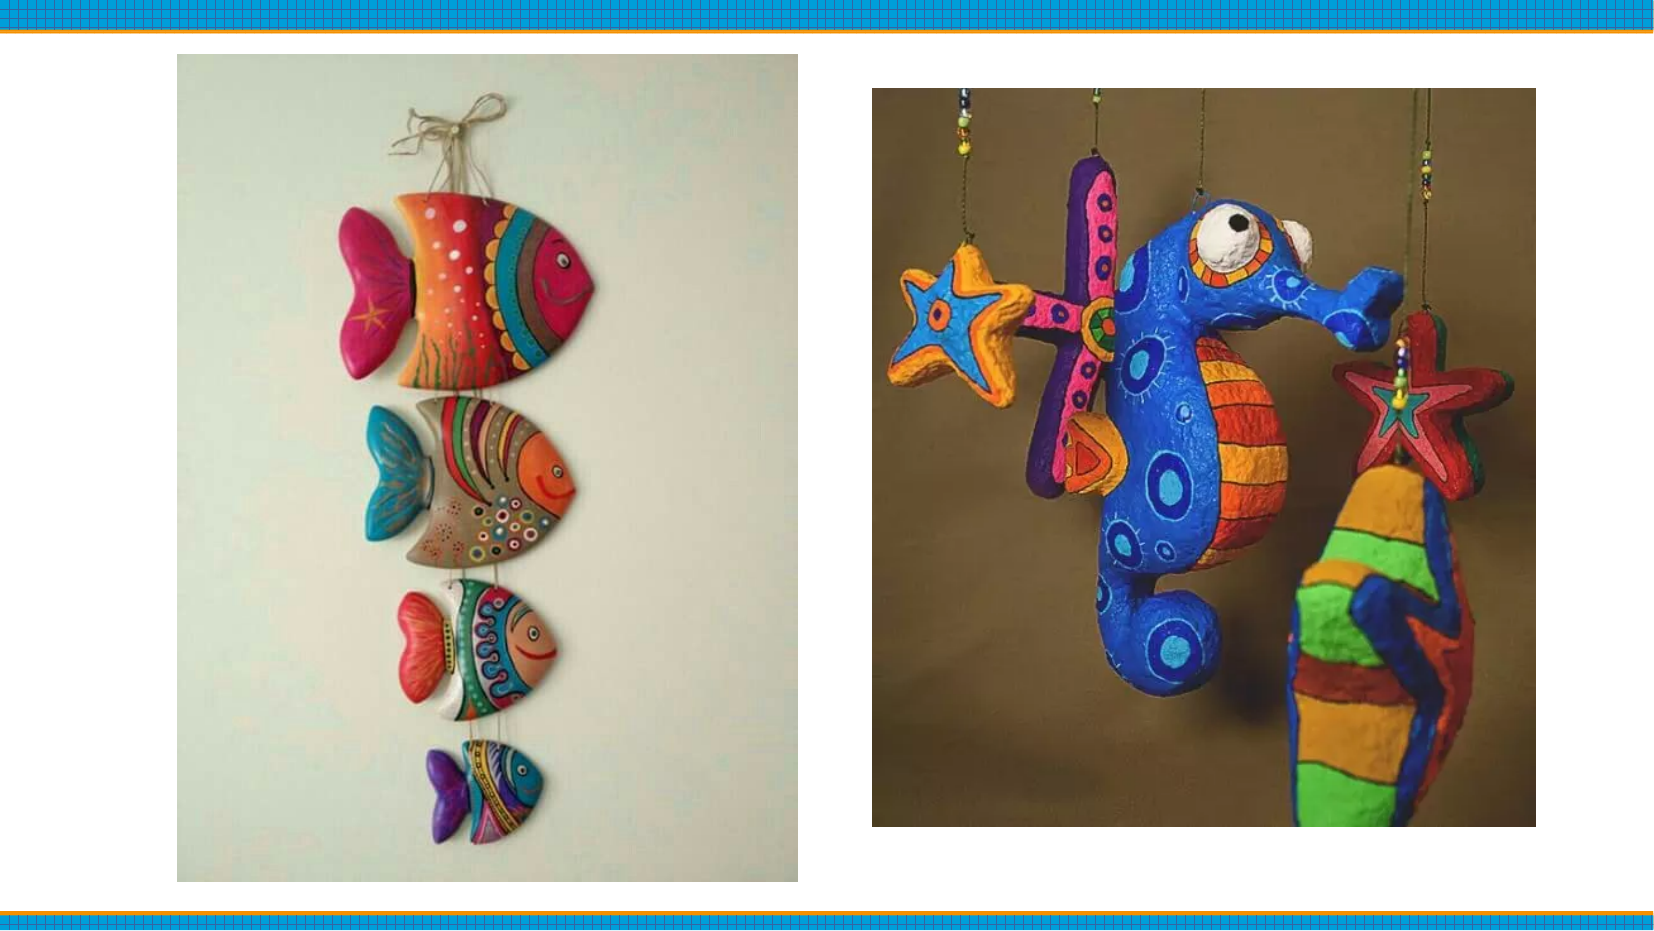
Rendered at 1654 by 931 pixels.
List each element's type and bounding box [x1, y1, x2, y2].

picture [872, 88, 1536, 827]
picture [177, 54, 798, 882]
